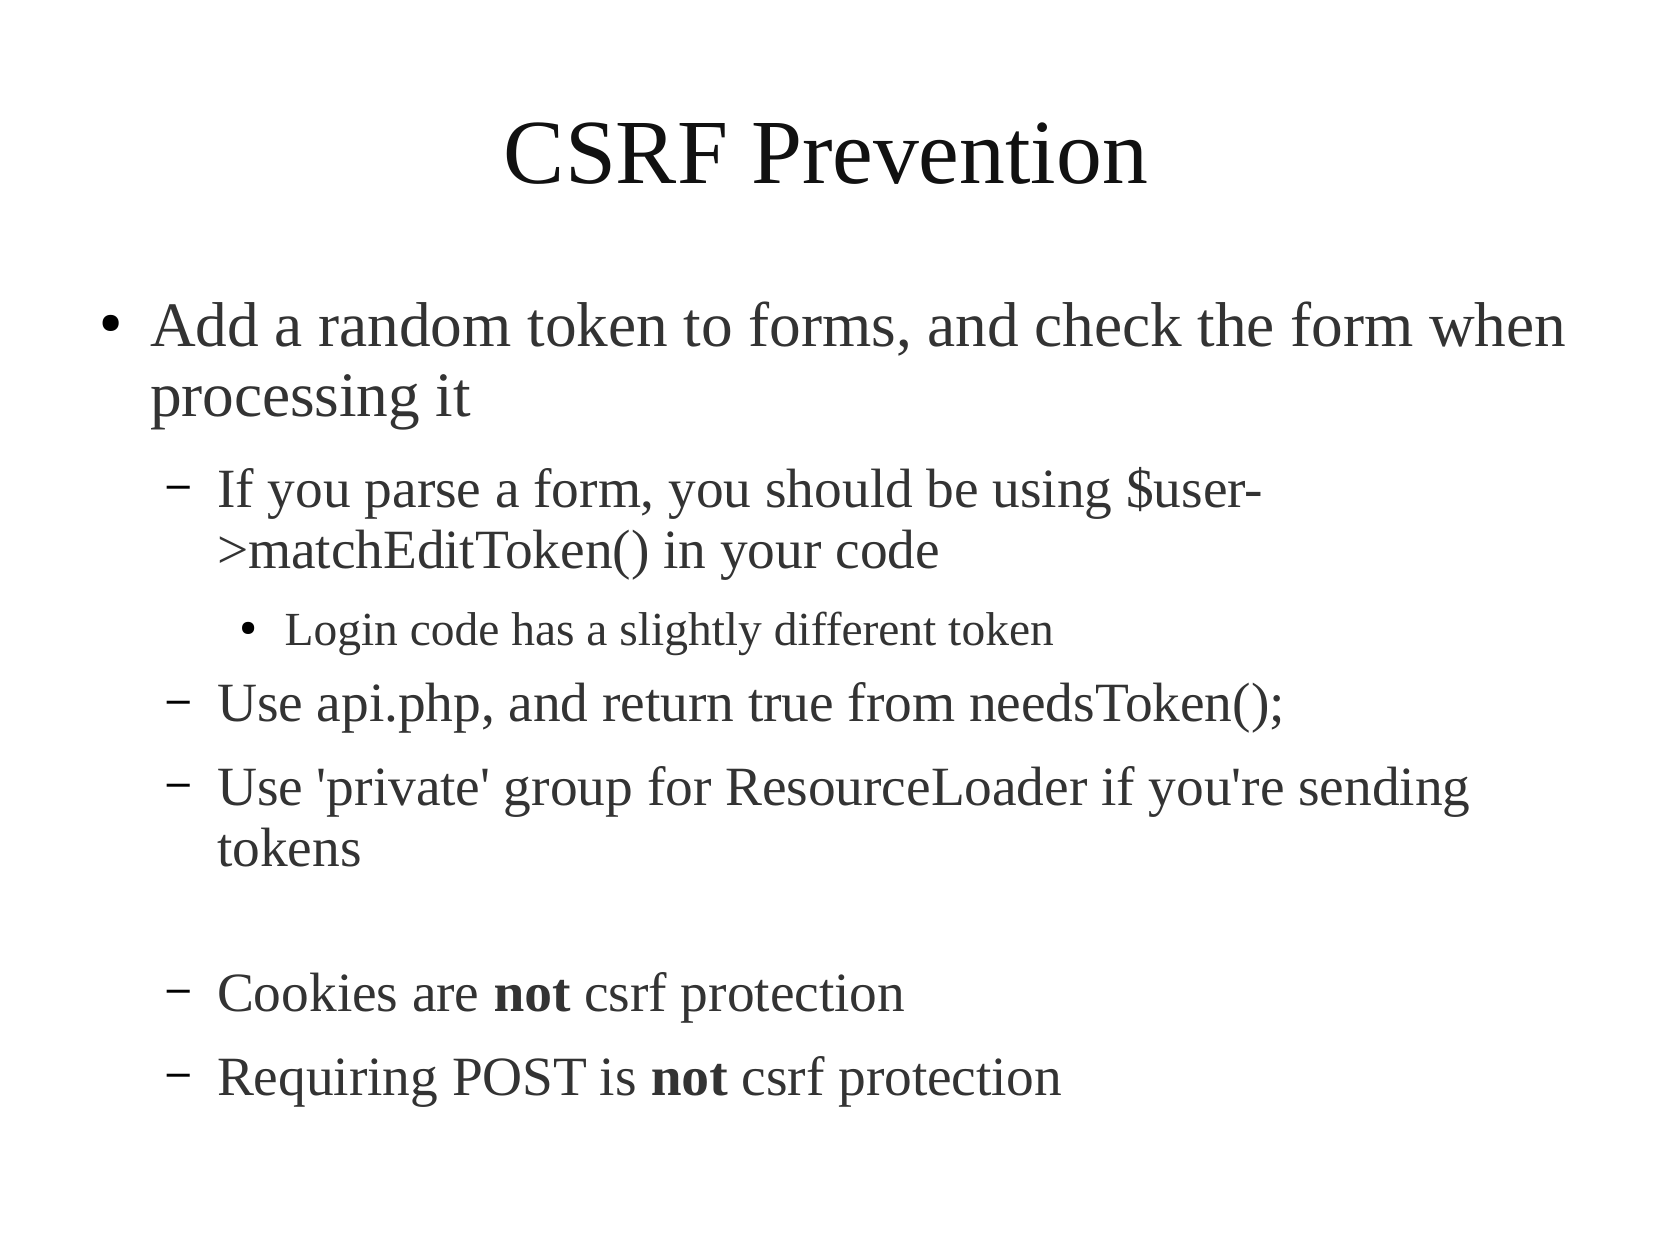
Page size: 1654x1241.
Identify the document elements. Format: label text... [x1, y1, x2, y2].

list Add a random token to forms, and check the form when processing it If you parse a form, you should be using $user->matchEditToken() in your code Login code has a slightly different token Use api.php, and return true from needsToken(); Use 'private' group for ResourceLoader if you're sending tokens Cookies are not csrf protection Requiring POST is not csrf protection [82, 290, 1571, 1109]
title CSRF Prevention [82, 49, 1571, 257]
